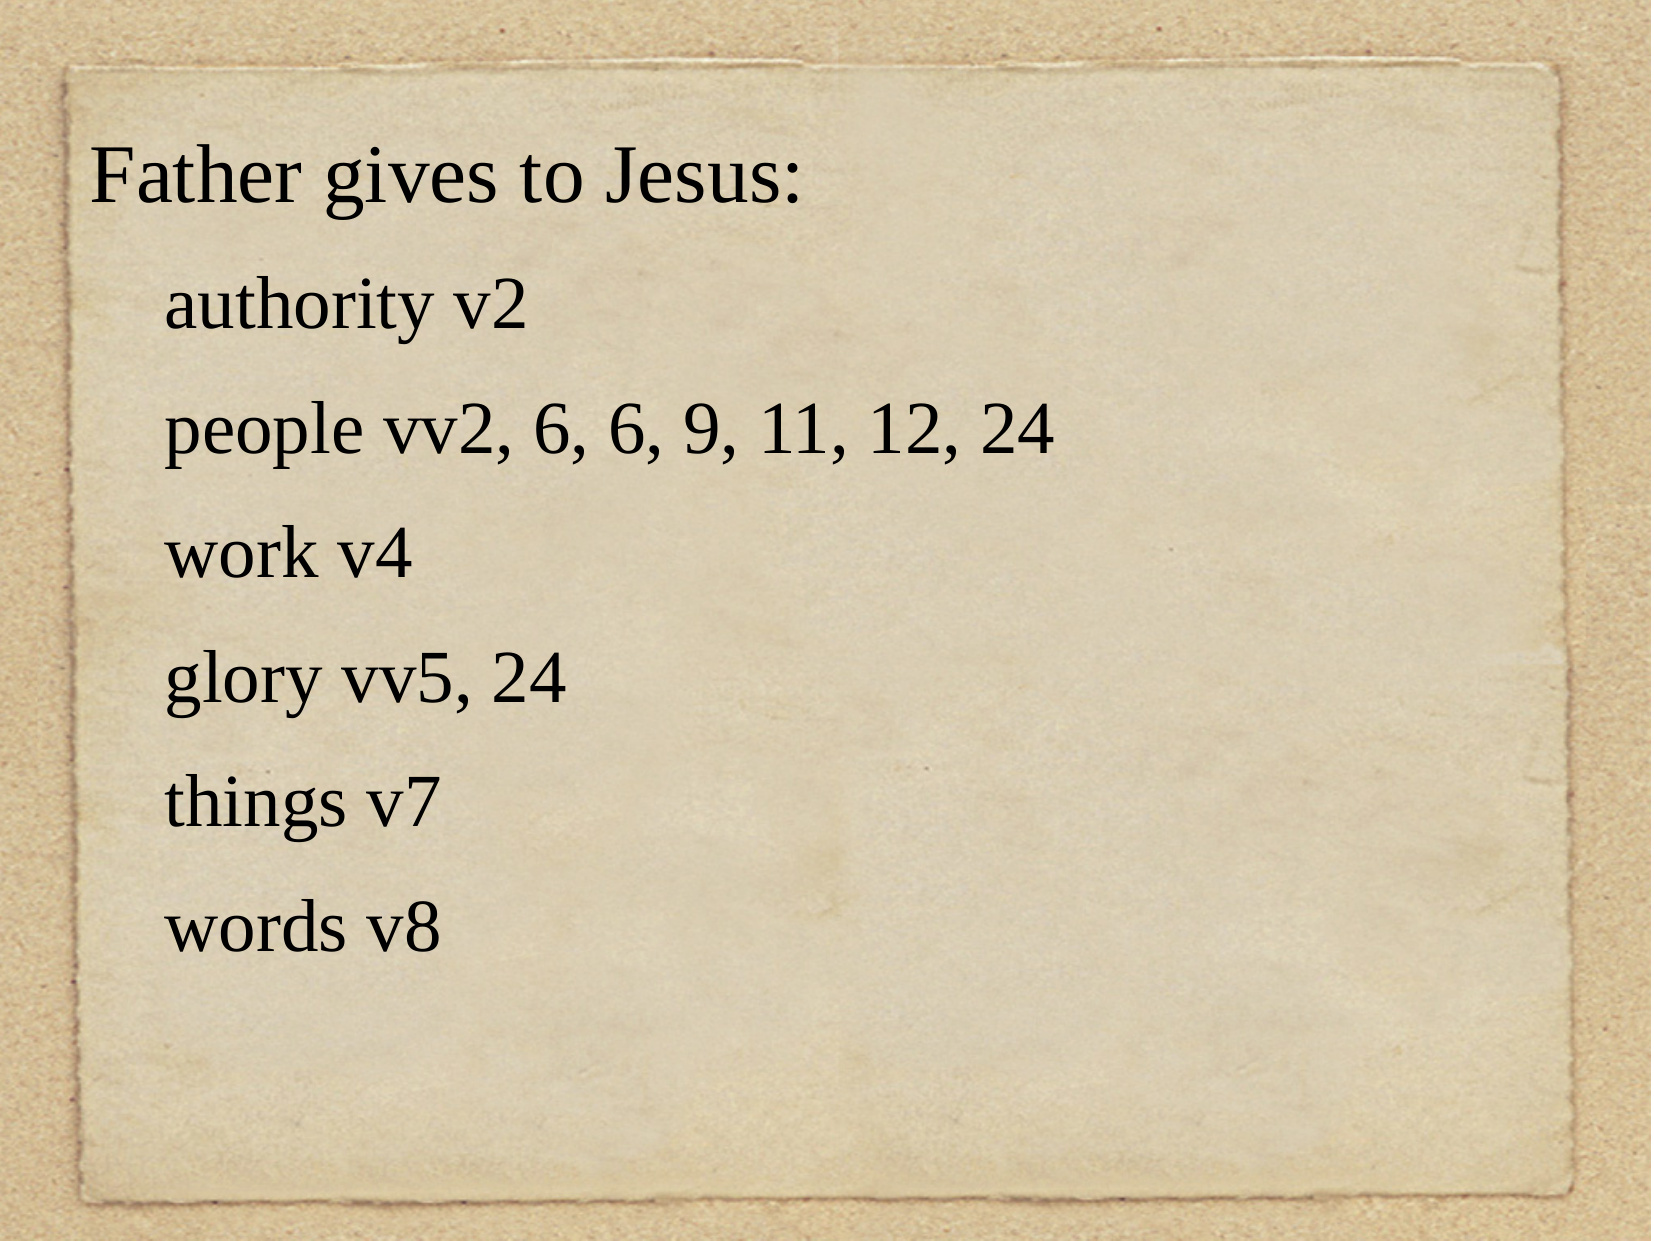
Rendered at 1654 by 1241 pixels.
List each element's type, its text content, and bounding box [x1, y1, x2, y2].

picture [0, 0, 1651, 1241]
text_box Father gives to Jesus: authority v2 people vv2, 6, 6, 9, 11, 12, 24 work v4 glory vv5, 24 things v7 words v8 [75, 75, 1576, 1201]
